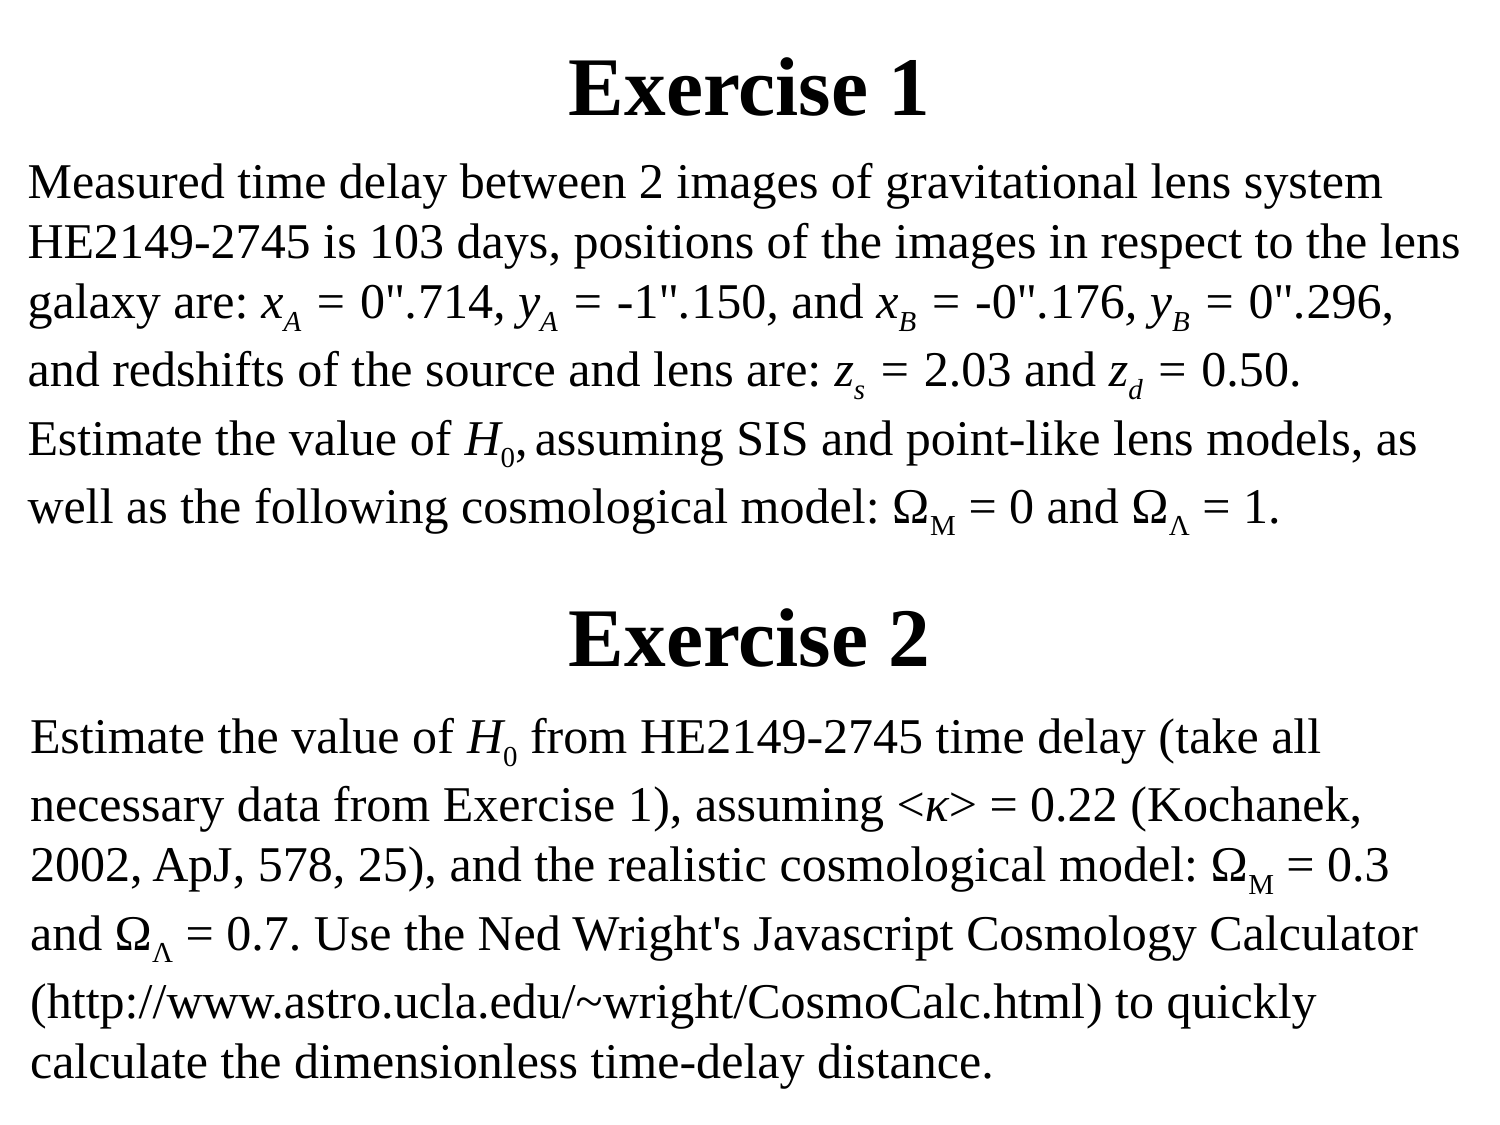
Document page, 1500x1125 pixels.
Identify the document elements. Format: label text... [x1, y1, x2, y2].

title Exercise 2 [75, 582, 1426, 685]
list Estimate the value of H0 from HE2149-2745 time delay (take all necessary data from Exercise 1), assuming <κ> = 0.22 (Kochanek, 2002, ApJ, 578, 25), and the realistic cosmological model: ΩM = 0.3 and ΩΛ = 0.7. Use the Ned Wright's Javascript Cosmology Calculator (http://www.astro.ucla.edu/~wright/CosmoCalc.html) to quickly calculate the dimensionless time-delay distance. [15, 696, 1486, 1098]
title Exercise 1 [75, 45, 1425, 121]
list Measured time delay between 2 images of gravitational lens system HE2149-2745 is 103 days, positions of the images in respect to the lens galaxy are: xA = 0".714, yA = -1".150, and xB = -0".176, yB = 0".296, and redshifts of the source and lens are: zs = 2.03 and zd = 0.50. Estimate the value of H0, assuming SIS and point-like lens models, as well as the following cosmological model: ΩM = 0 and ΩΛ = 1. [12, 140, 1488, 550]
